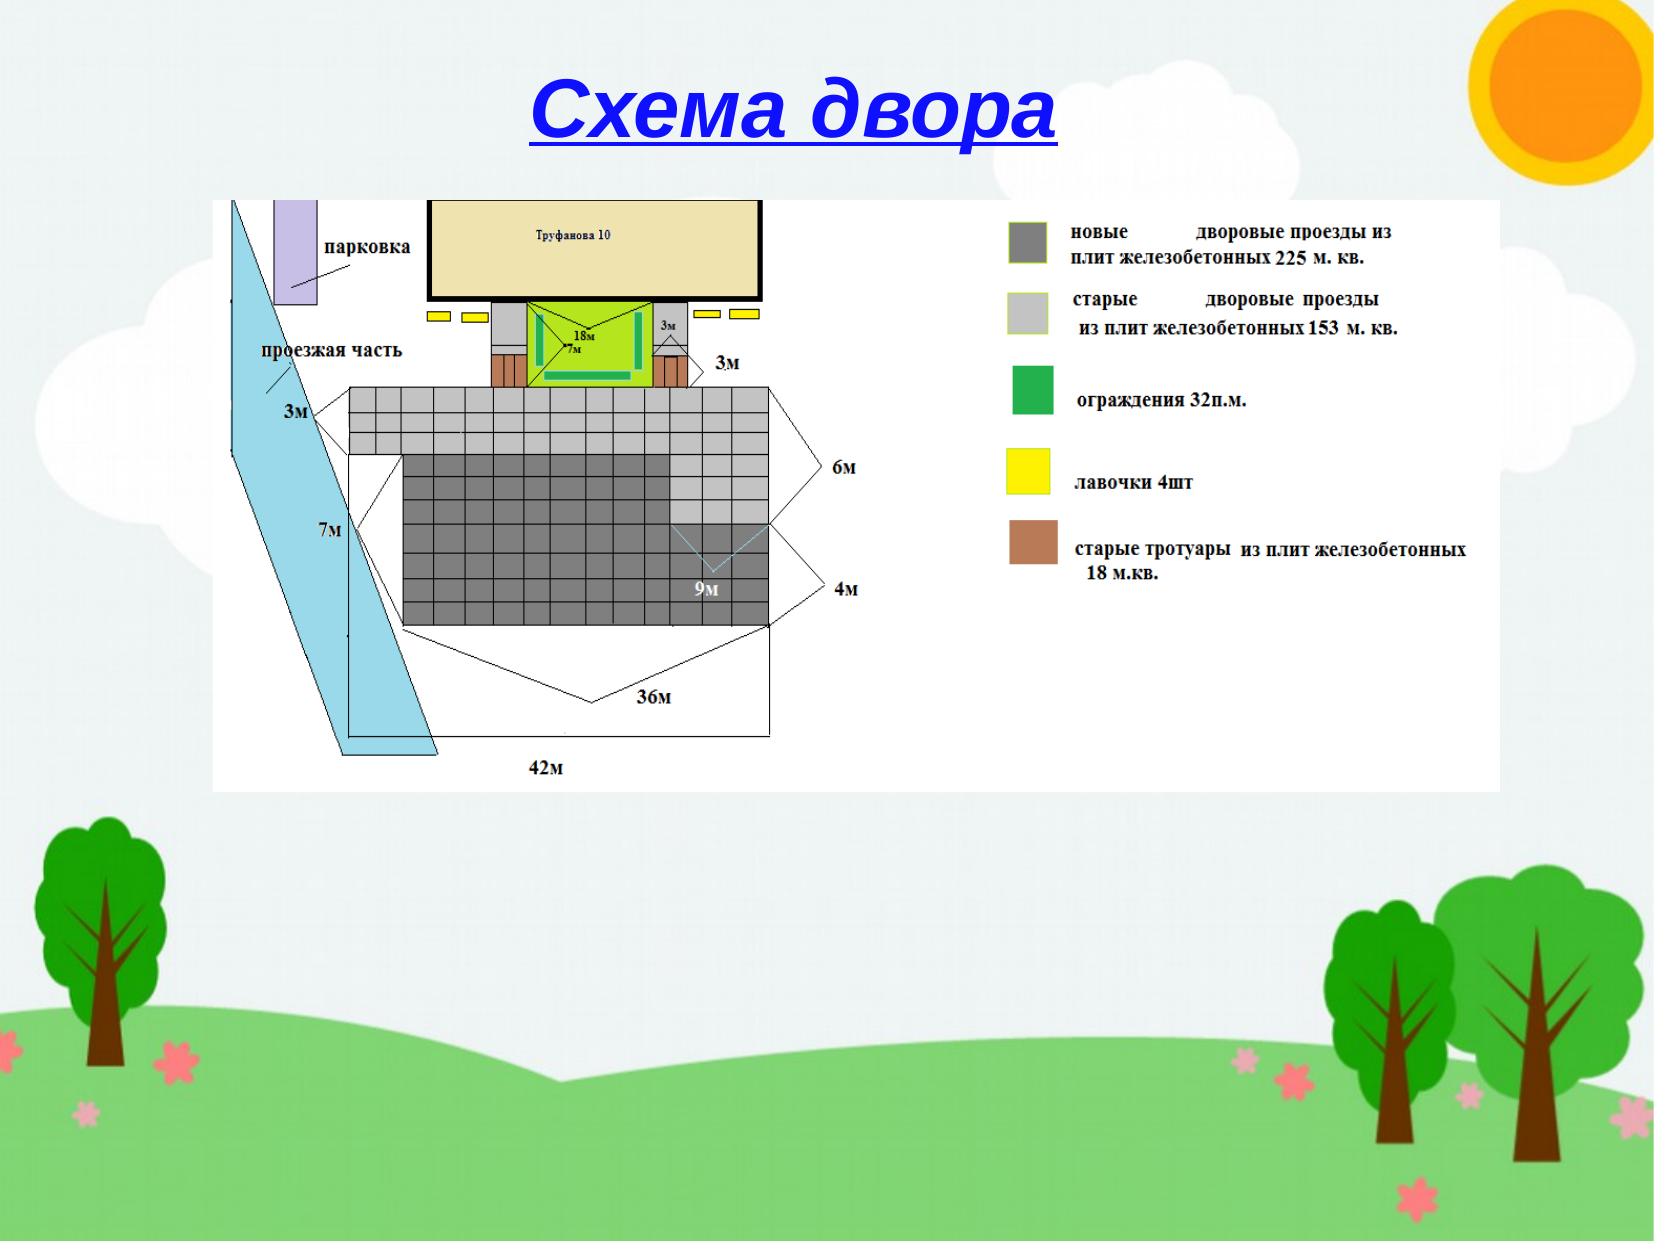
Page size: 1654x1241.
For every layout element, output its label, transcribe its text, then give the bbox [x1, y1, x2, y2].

picture [0, 0, 1654, 1241]
list Схема двора [88, 62, 1429, 238]
